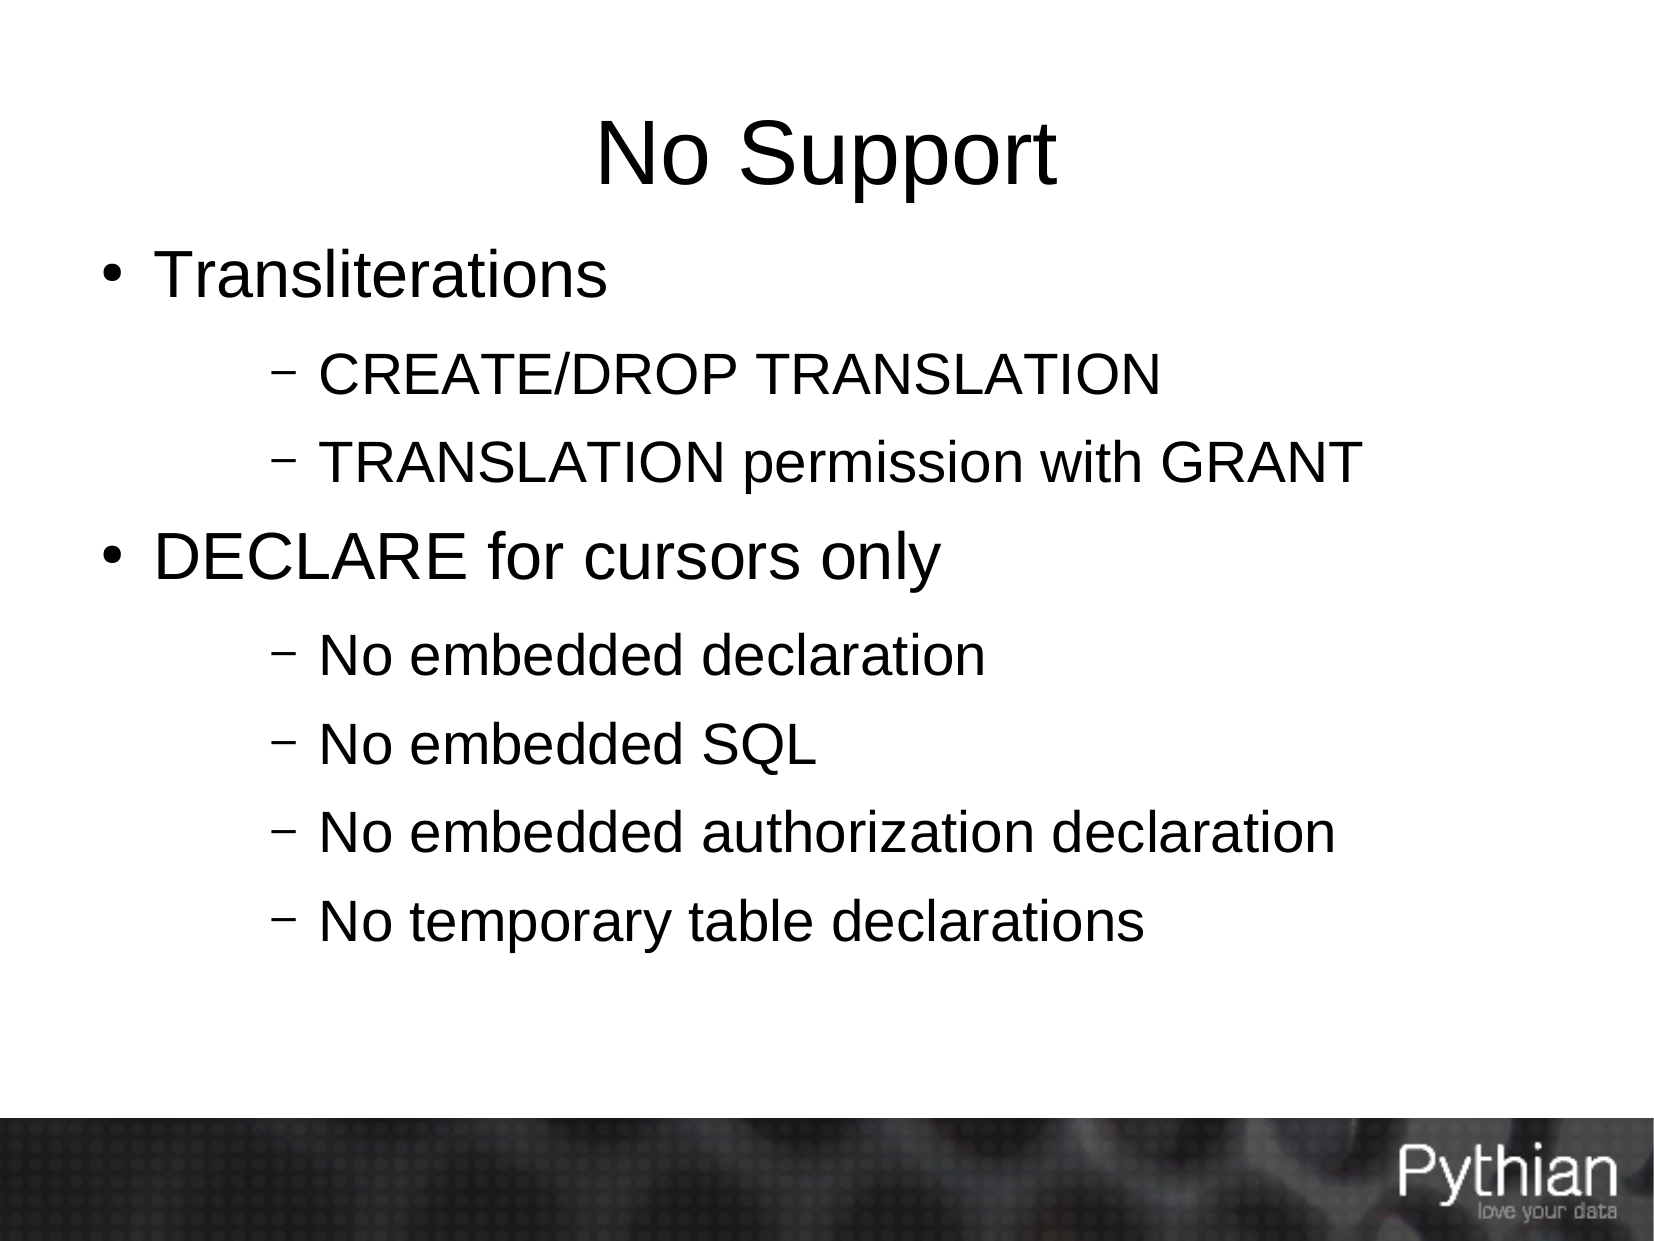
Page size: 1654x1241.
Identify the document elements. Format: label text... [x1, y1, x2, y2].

list Transliterations CREATE/DROP TRANSLATION TRANSLATION permission with GRANT DECLARE for cursors only No embedded declaration No embedded SQL No embedded authorization declaration No temporary table declarations [82, 237, 1571, 1051]
picture [0, 1118, 1654, 1241]
title No Support [82, 49, 1571, 237]
